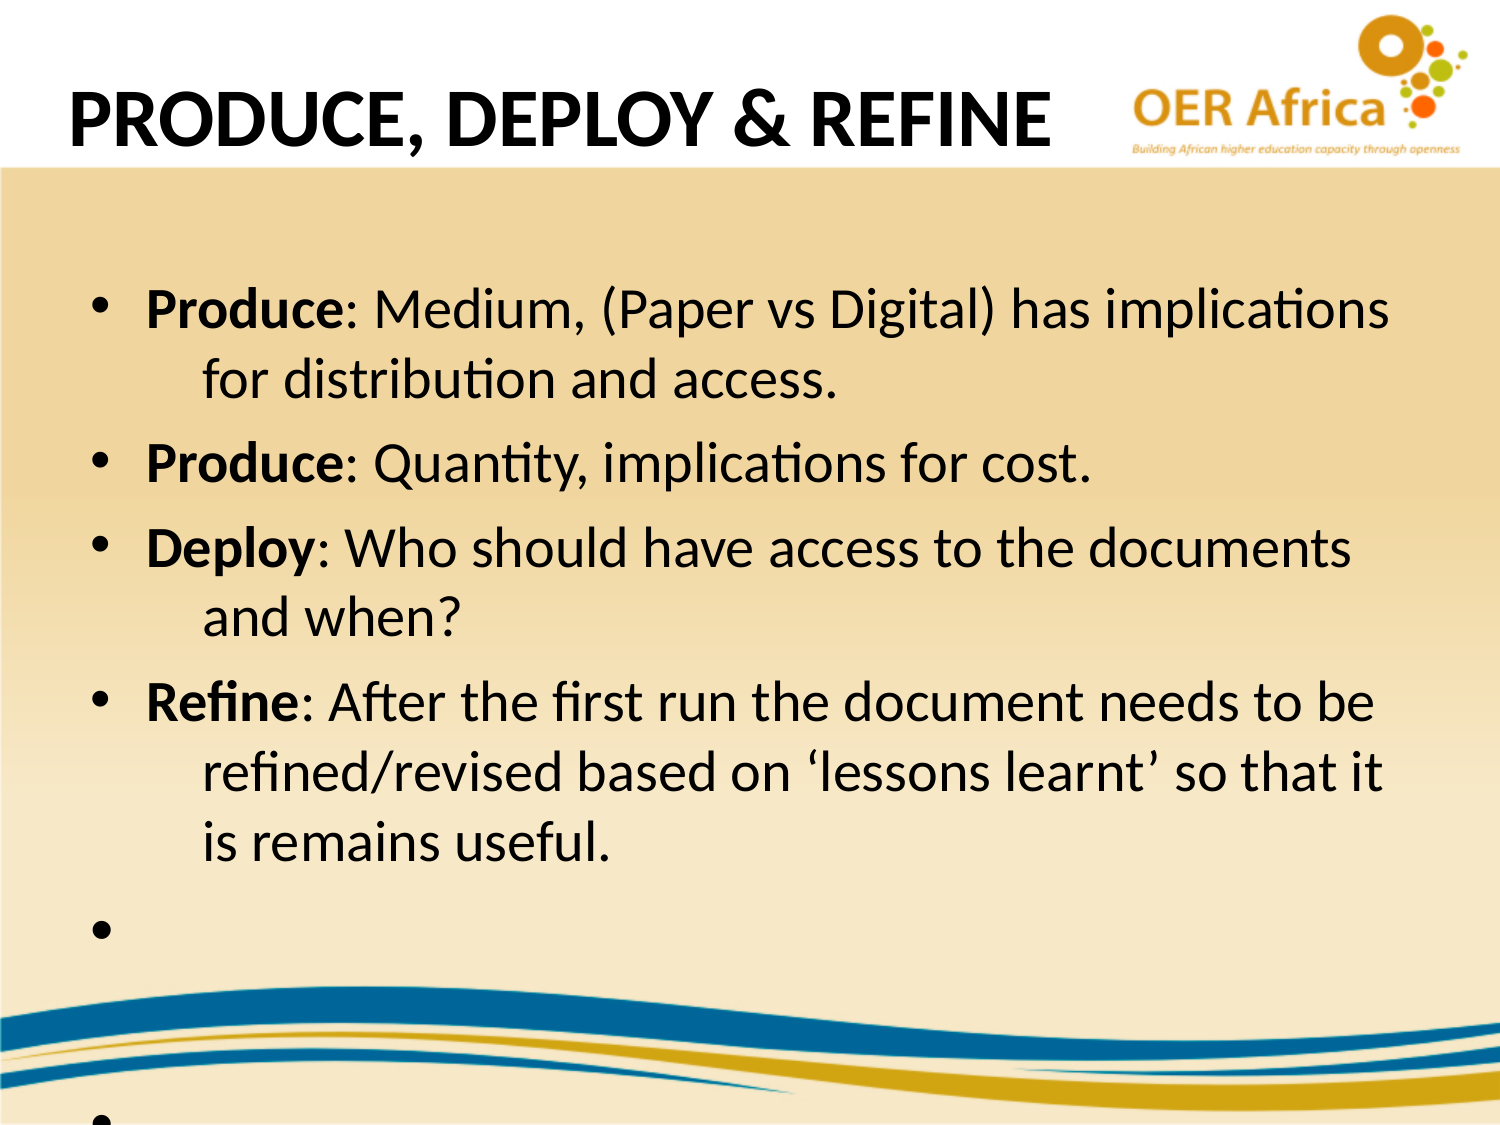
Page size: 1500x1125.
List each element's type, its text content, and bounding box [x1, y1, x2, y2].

title PRODUCE, DEPLOY & REFINE [53, 19, 1404, 207]
list Produce: Medium, (Paper vs Digital) has implications for distribution and access. Produce: Quantity, implications for cost. Deploy: Who should have access to the documents and when? Refine: After the first run the document needs to be refined/revised based on ‘lessons learnt’ so that it is remains useful. [75, 262, 1426, 1005]
